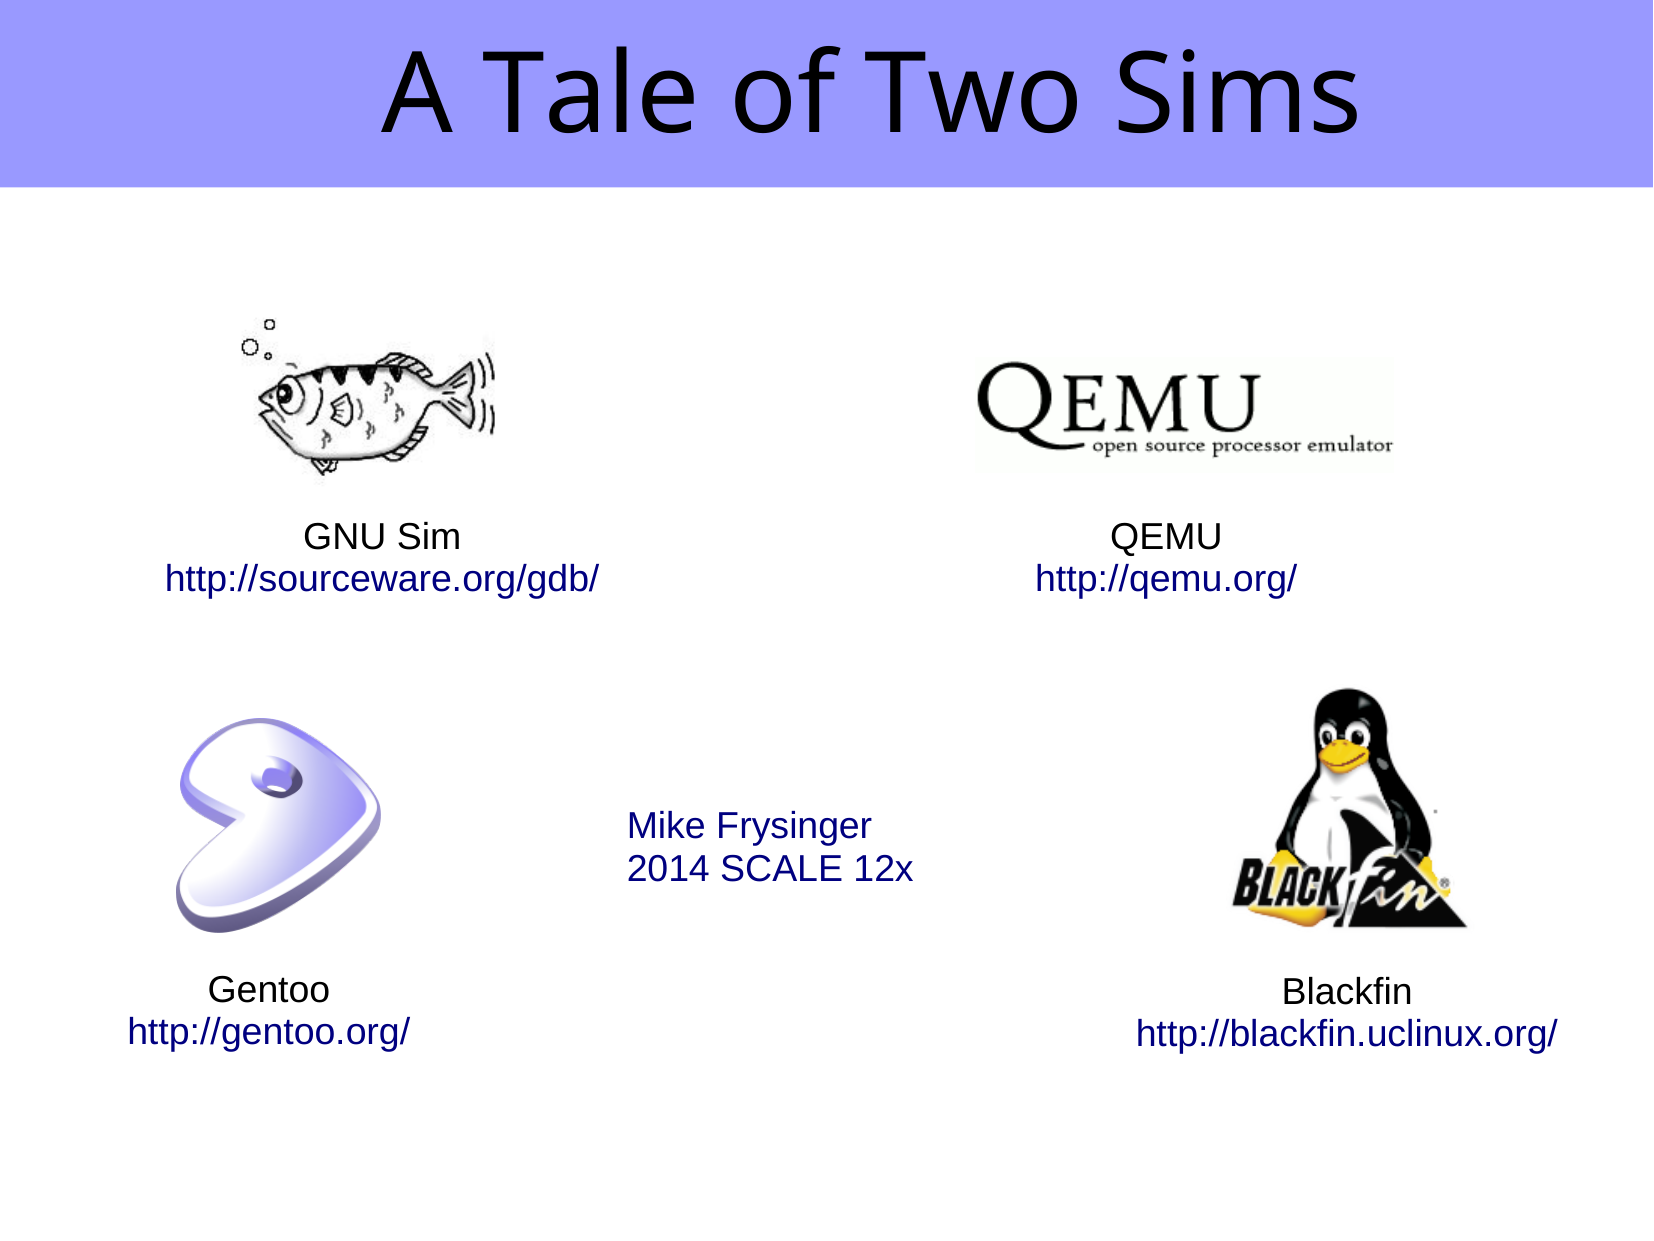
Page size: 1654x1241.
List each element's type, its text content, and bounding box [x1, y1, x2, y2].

list A Tale of Two Sims [3, 11, 1653, 162]
text_box Blackfin http://blackfin.uclinux.org/ [1121, 963, 1574, 1062]
text_box GNU Sim http://sourceware.org/gdb/ [150, 507, 614, 607]
text_box QEMU http://qemu.org/ [1020, 507, 1313, 607]
picture [0, 0, 1654, 1241]
text_box Mike Frysinger 2014 SCALE 12x [612, 797, 929, 897]
text_box Gentoo http://gentoo.org/ [112, 961, 426, 1060]
